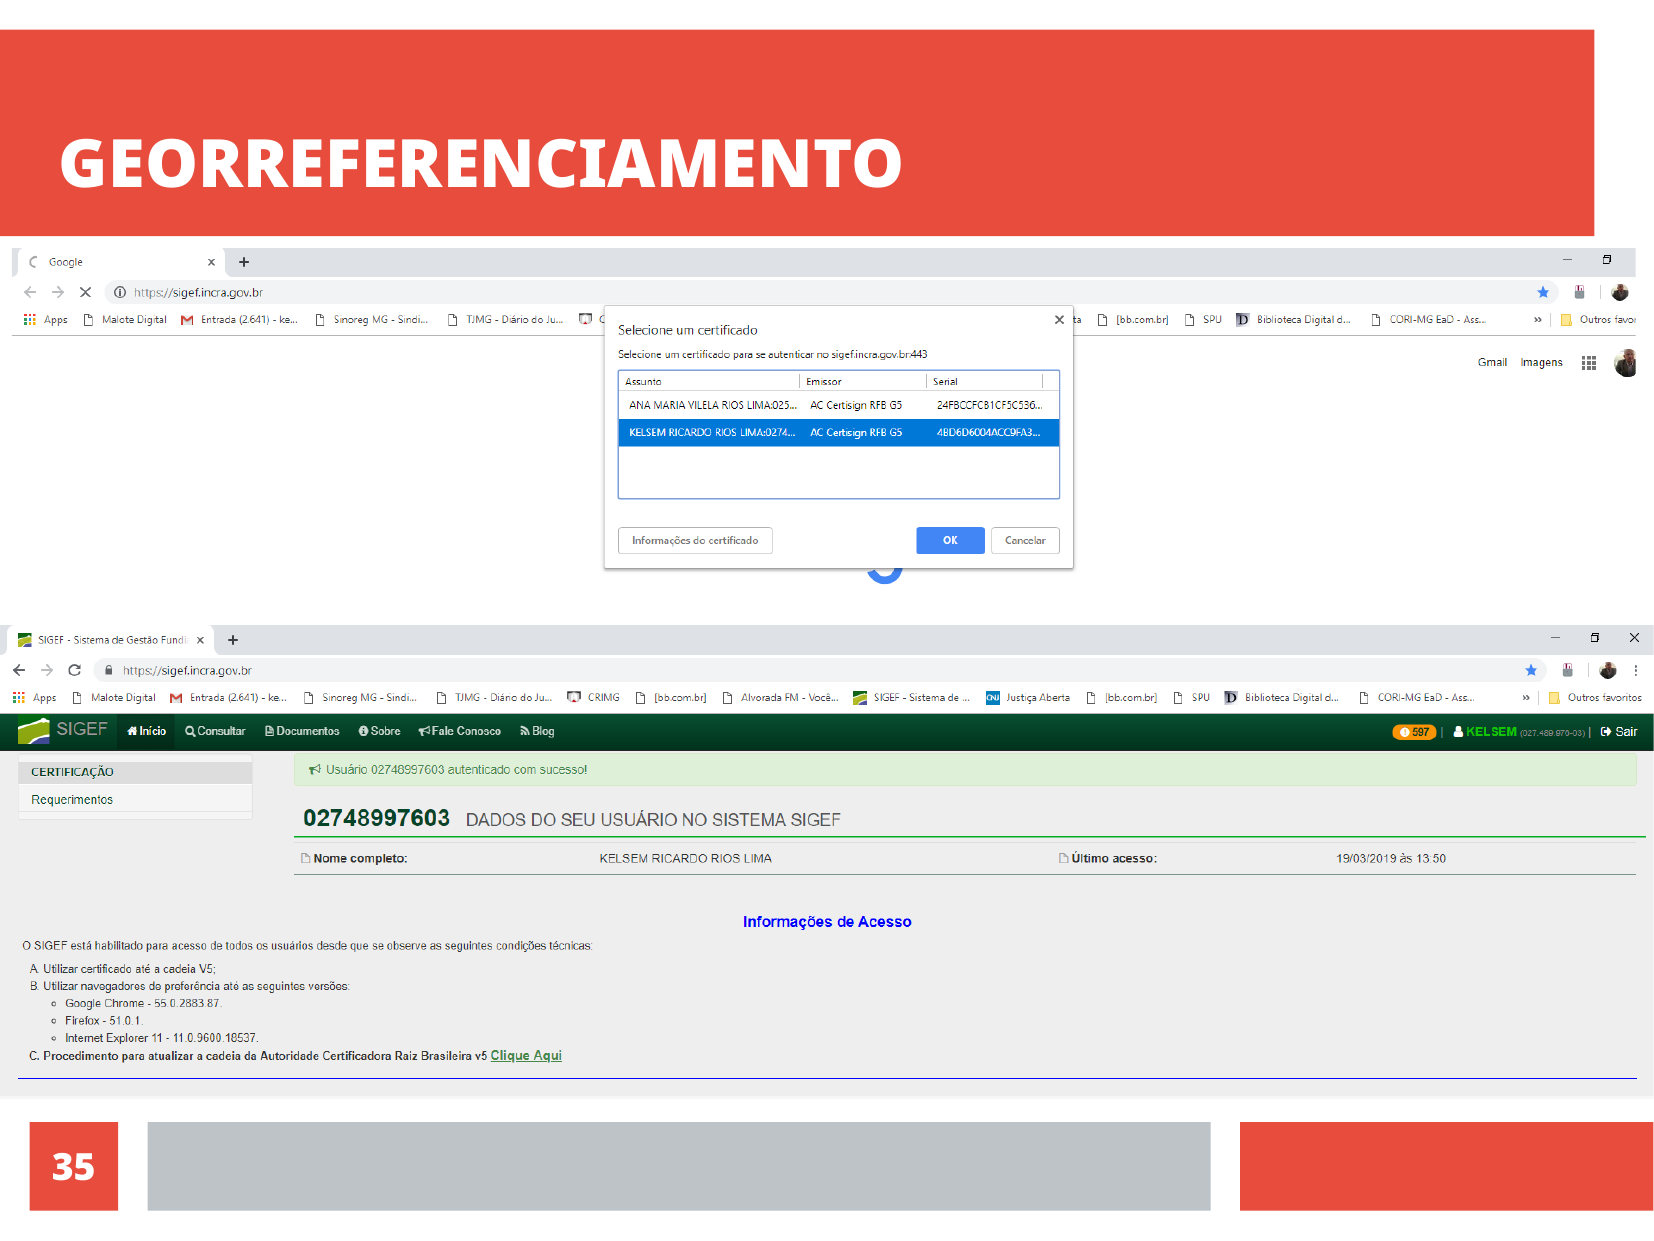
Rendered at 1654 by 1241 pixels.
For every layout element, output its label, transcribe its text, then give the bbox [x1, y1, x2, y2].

title GEORREFERENCIAMENTO [59, 59, 1595, 207]
picture [11, 248, 1636, 598]
picture [0, 625, 1654, 1099]
